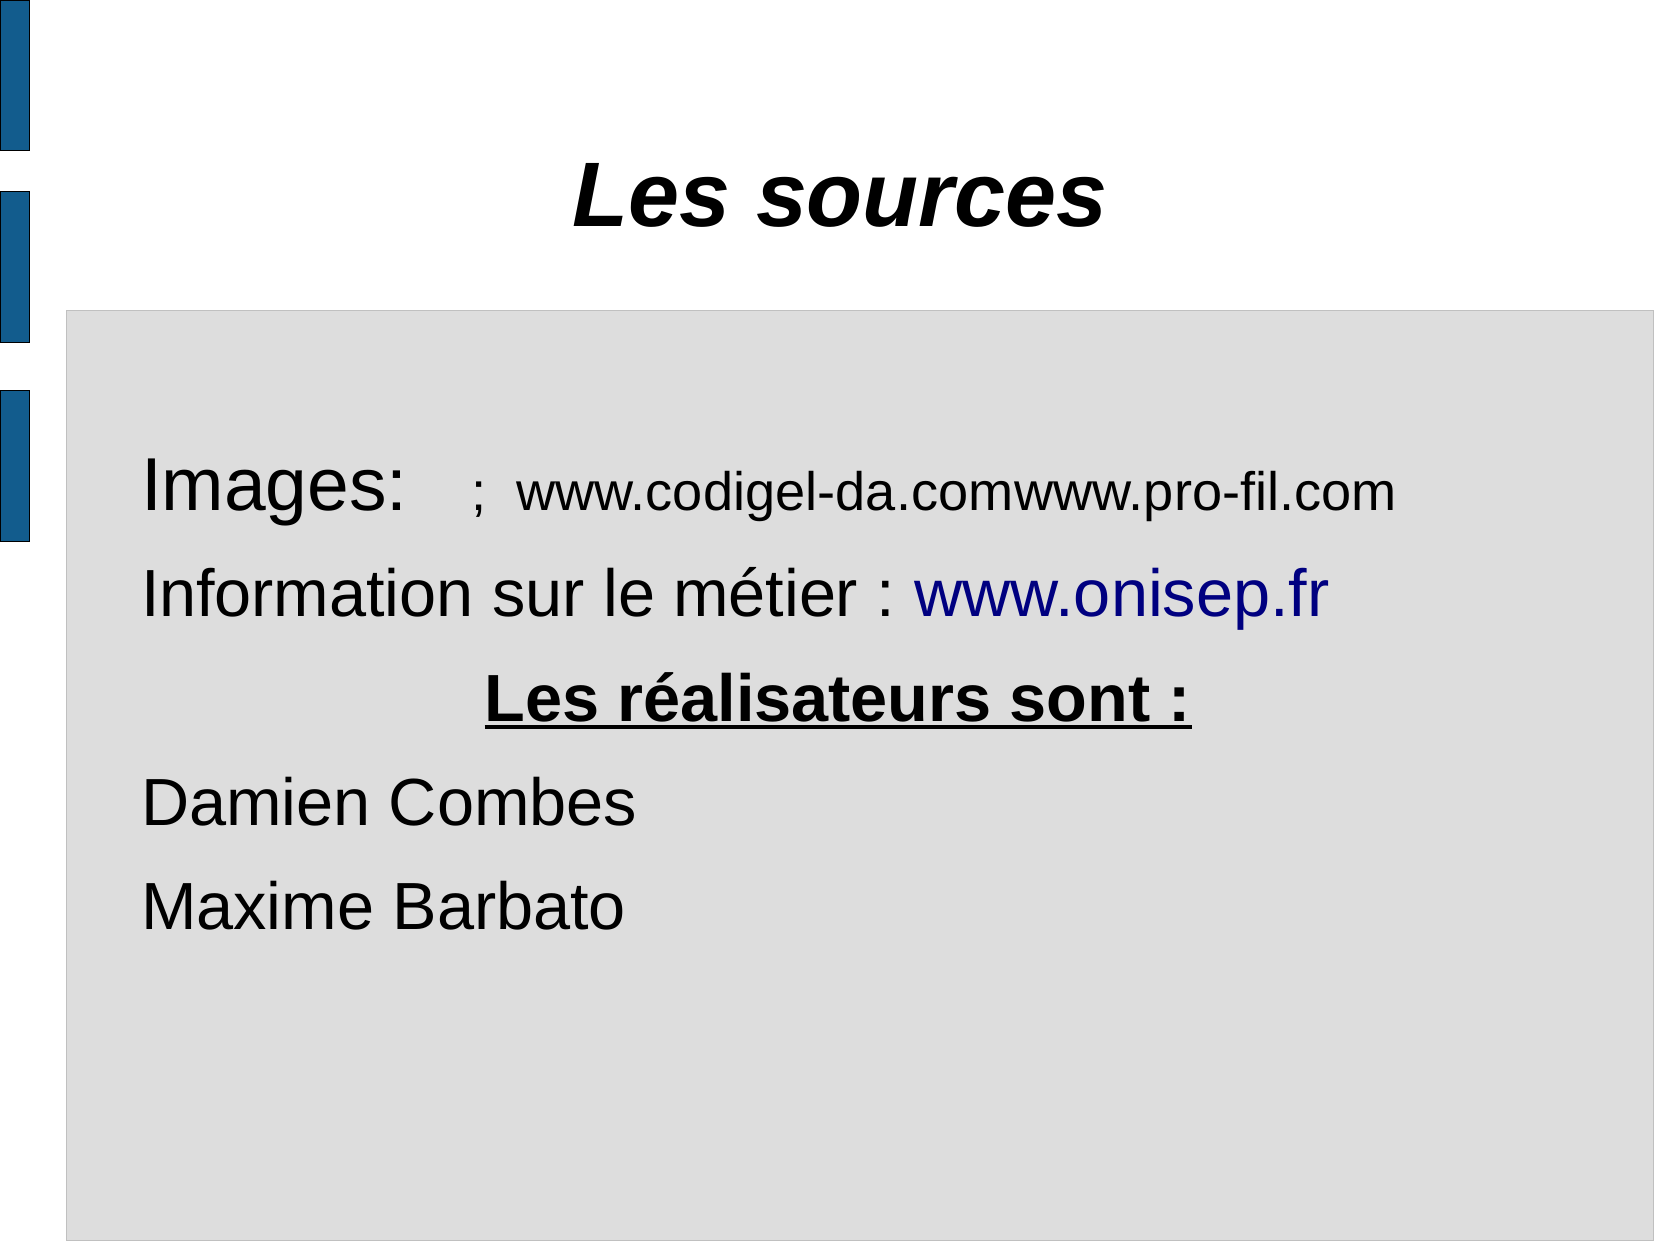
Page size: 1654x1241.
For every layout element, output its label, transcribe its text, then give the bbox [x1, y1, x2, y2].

title Les sources [121, 91, 1534, 299]
list Images: ; www.codigel-da.comwww.pro-fil.com Information sur le métier : www.onisep.fr Les réalisateurs sont : Damien Combes Maxime Barbato [123, 442, 1536, 1225]
